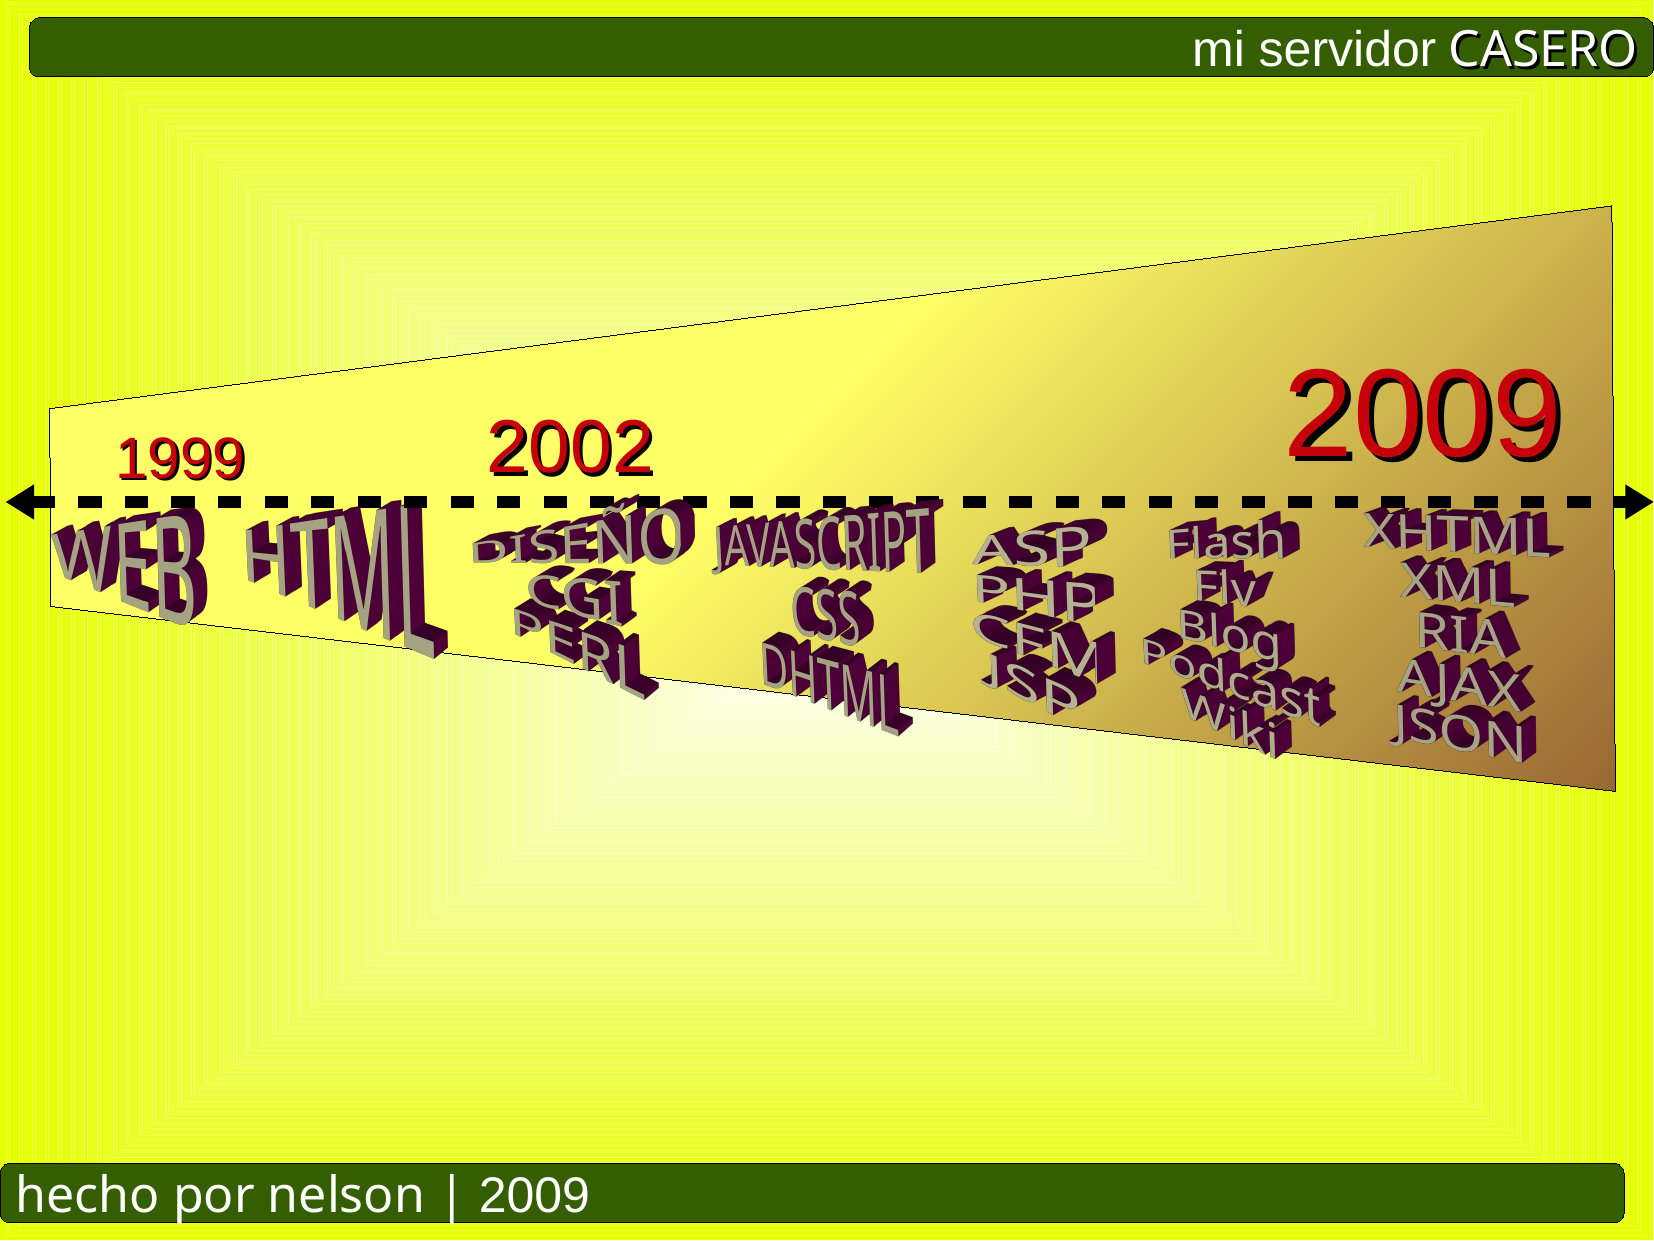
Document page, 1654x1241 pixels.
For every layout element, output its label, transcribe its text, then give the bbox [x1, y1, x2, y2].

text_box [141, 562, 158, 590]
text_box [1240, 646, 1262, 669]
text_box [598, 612, 611, 623]
text_box [1252, 670, 1268, 682]
text_box [49, 205, 1616, 792]
text_box [585, 580, 610, 594]
text_box [555, 605, 572, 614]
text_box [140, 525, 157, 549]
text_box [579, 619, 597, 630]
text_box [1264, 703, 1288, 721]
text_box 2002 [472, 397, 669, 506]
text_box [179, 576, 187, 600]
text_box [590, 664, 602, 672]
text_box 2009 [1269, 335, 1577, 506]
text_box 1999 [100, 417, 257, 506]
text_box [1205, 587, 1225, 607]
text_box [799, 687, 811, 697]
text_box [178, 530, 184, 552]
text_box [361, 508, 379, 555]
text_box [1225, 688, 1234, 698]
